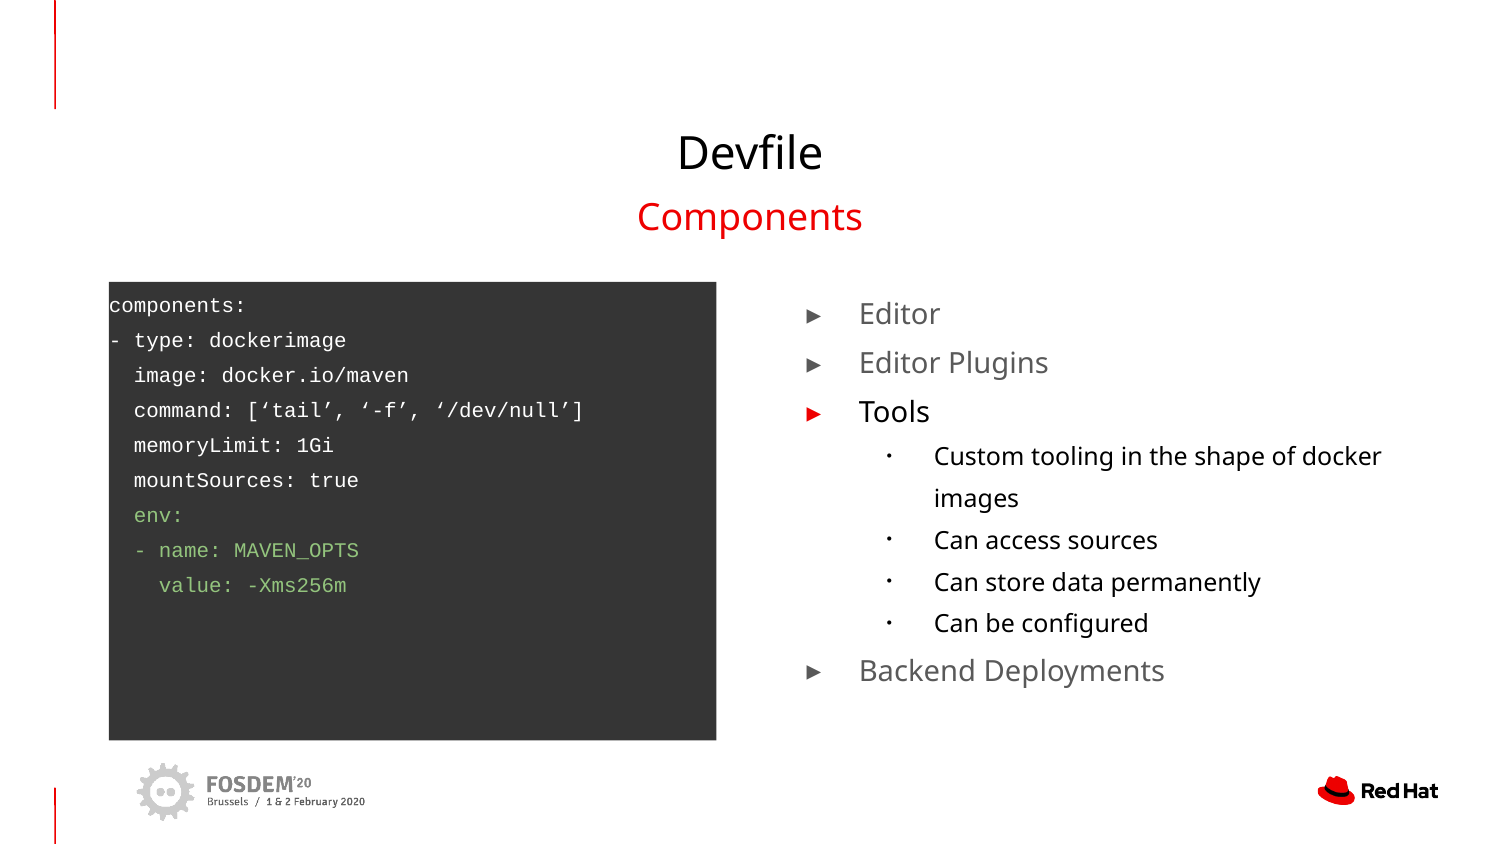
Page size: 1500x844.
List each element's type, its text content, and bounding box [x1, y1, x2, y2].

subtitle Components [108, 175, 1392, 263]
list Editor Editor Plugins Tools Custom tooling in the shape of docker images Can access sources Can store data permanently Can be configured Backend Deployments [783, 281, 1392, 741]
picture [1317, 776, 1438, 805]
list components: - type: dockerimage image: docker.io/maven command: [‘tail’, ‘-f’, ‘/dev/null’] memoryLimit: 1Gi mountSources: true env: - name: MAVEN_OPTS value: -Xms256m [108, 281, 717, 741]
picture [124, 758, 371, 825]
title Devfile [108, 107, 1392, 175]
